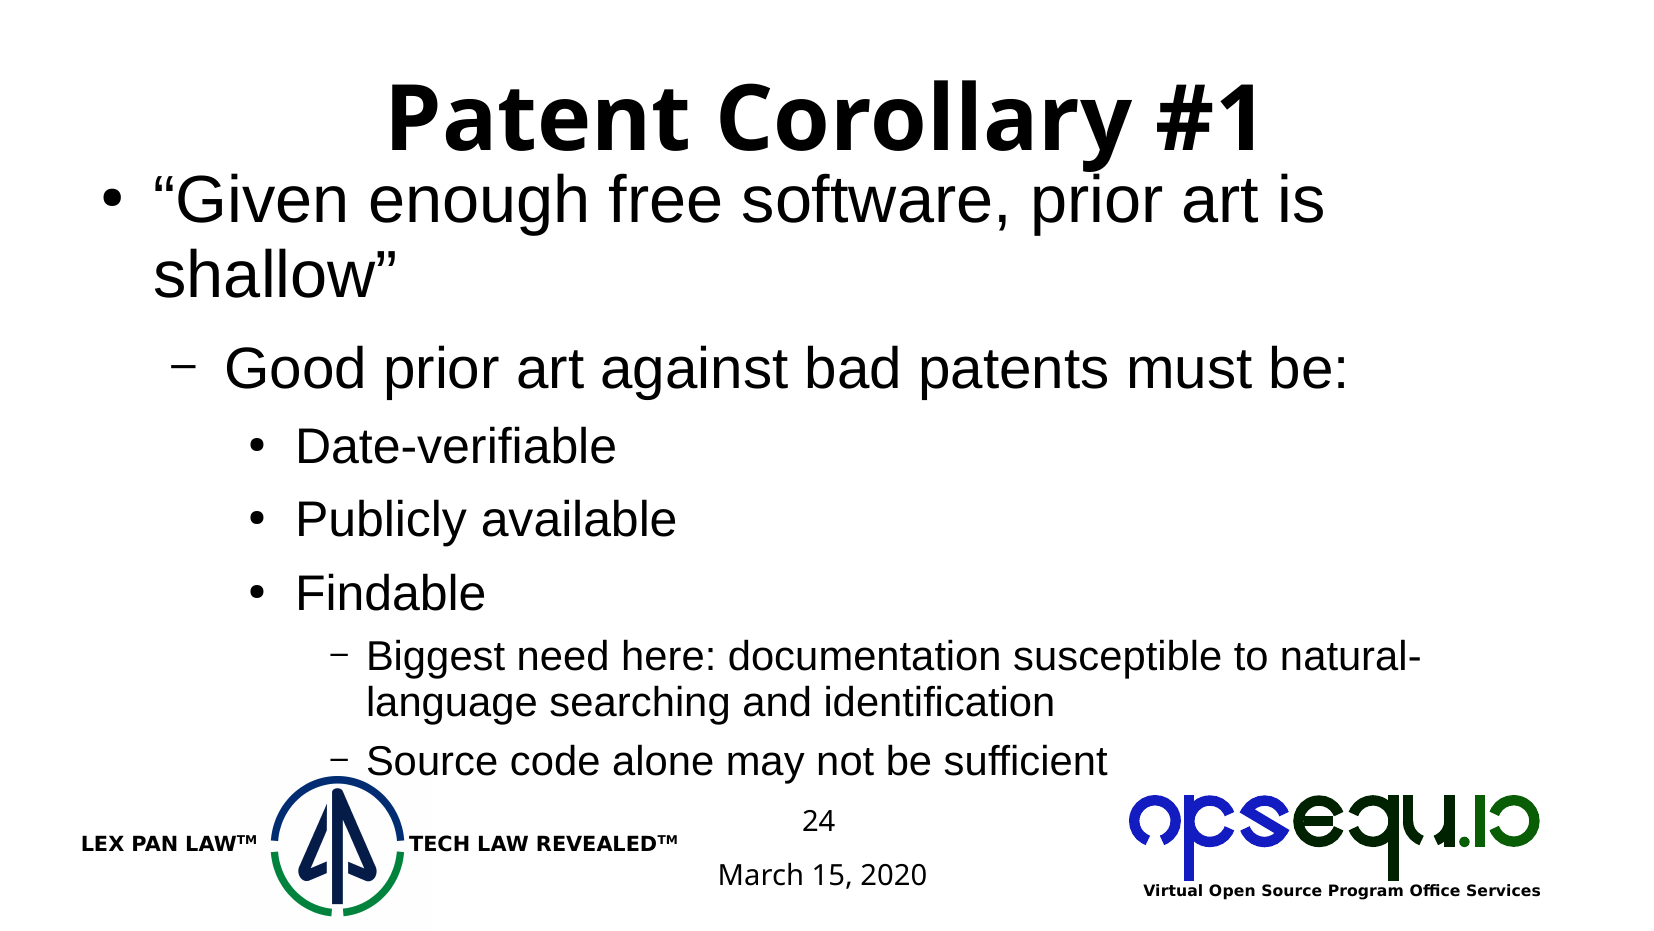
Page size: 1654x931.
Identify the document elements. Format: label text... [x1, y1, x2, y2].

title Patent Corollary #1 [82, 37, 1571, 162]
picture [399, 760, 411, 773]
picture [423, 760, 433, 773]
list “Given enough free software, prior art is shallow” Good prior art against bad patents must be: Date-verifiable Publicly available Findable Biggest need here: documentation susceptible to natural-language searching and identification Source code alone may not be sufficient [82, 162, 1571, 702]
picture [240, 760, 433, 931]
